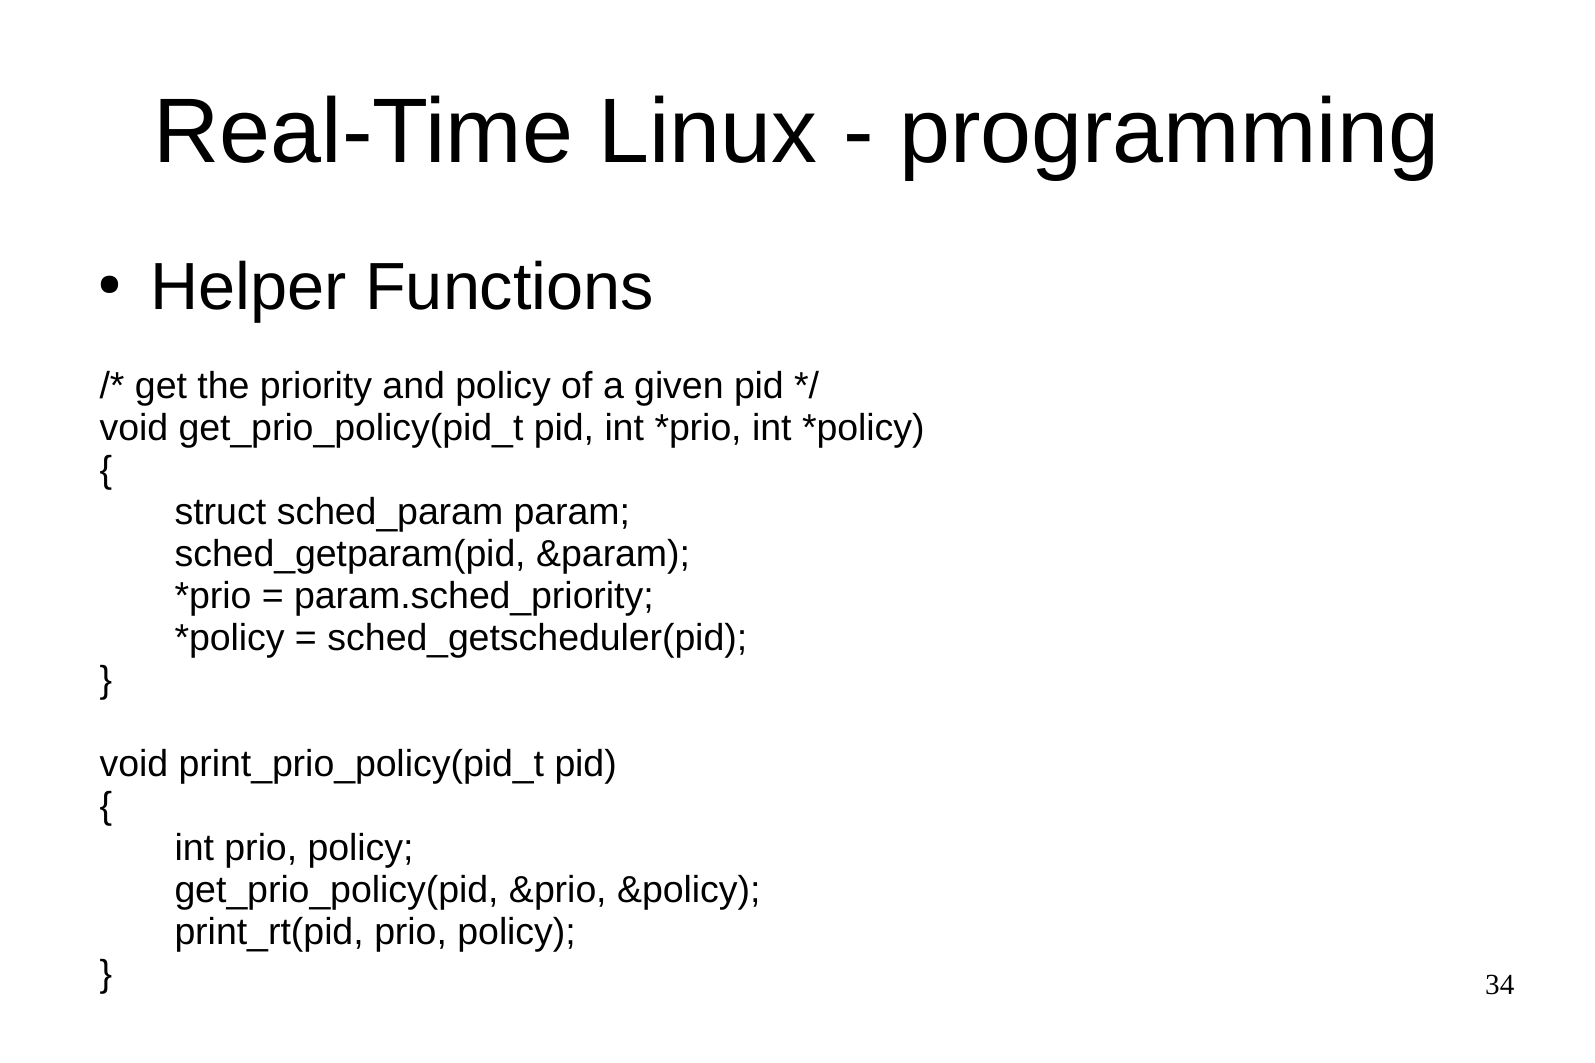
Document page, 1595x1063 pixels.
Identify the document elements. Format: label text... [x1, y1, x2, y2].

list Helper Functions [79, 248, 1515, 936]
title Real-Time Linux - programming [79, 49, 1515, 213]
text_box /* get the priority and policy of a given pid */ void get_prio_policy(pid_t pid, int *prio, int *policy) { struct sched_param param; sched_getparam(pid, &param); *prio = param.sched_priority; *policy = sched_getscheduler(pid); } void print_prio_policy(pid_t pid) { int prio, policy; get_prio_policy(pid, &prio, &policy); print_rt(pid, prio, policy); } [84, 357, 1510, 1063]
